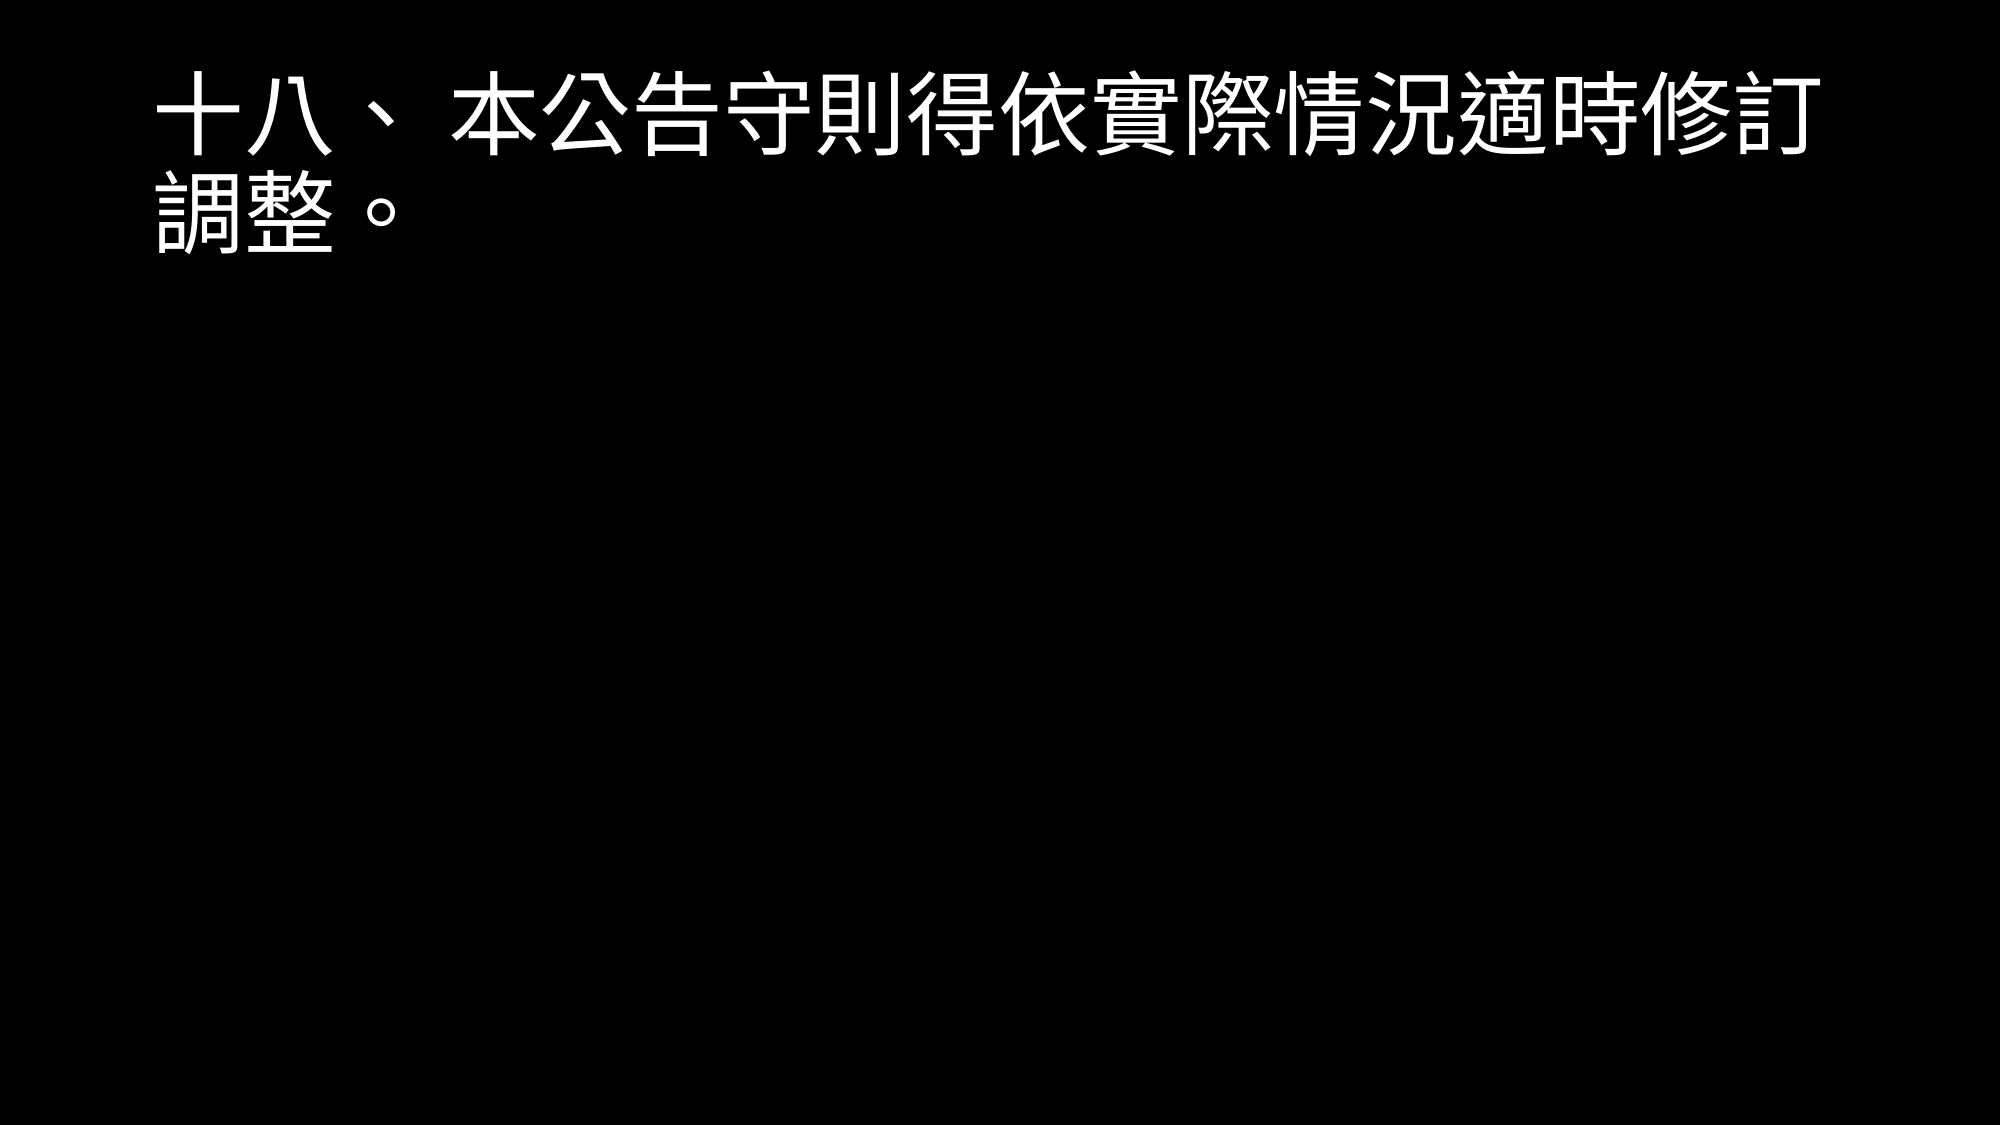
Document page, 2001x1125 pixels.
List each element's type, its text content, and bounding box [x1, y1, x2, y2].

title 十八、 本公告守則得依實際情況適時修訂調整。 [137, 59, 1863, 278]
